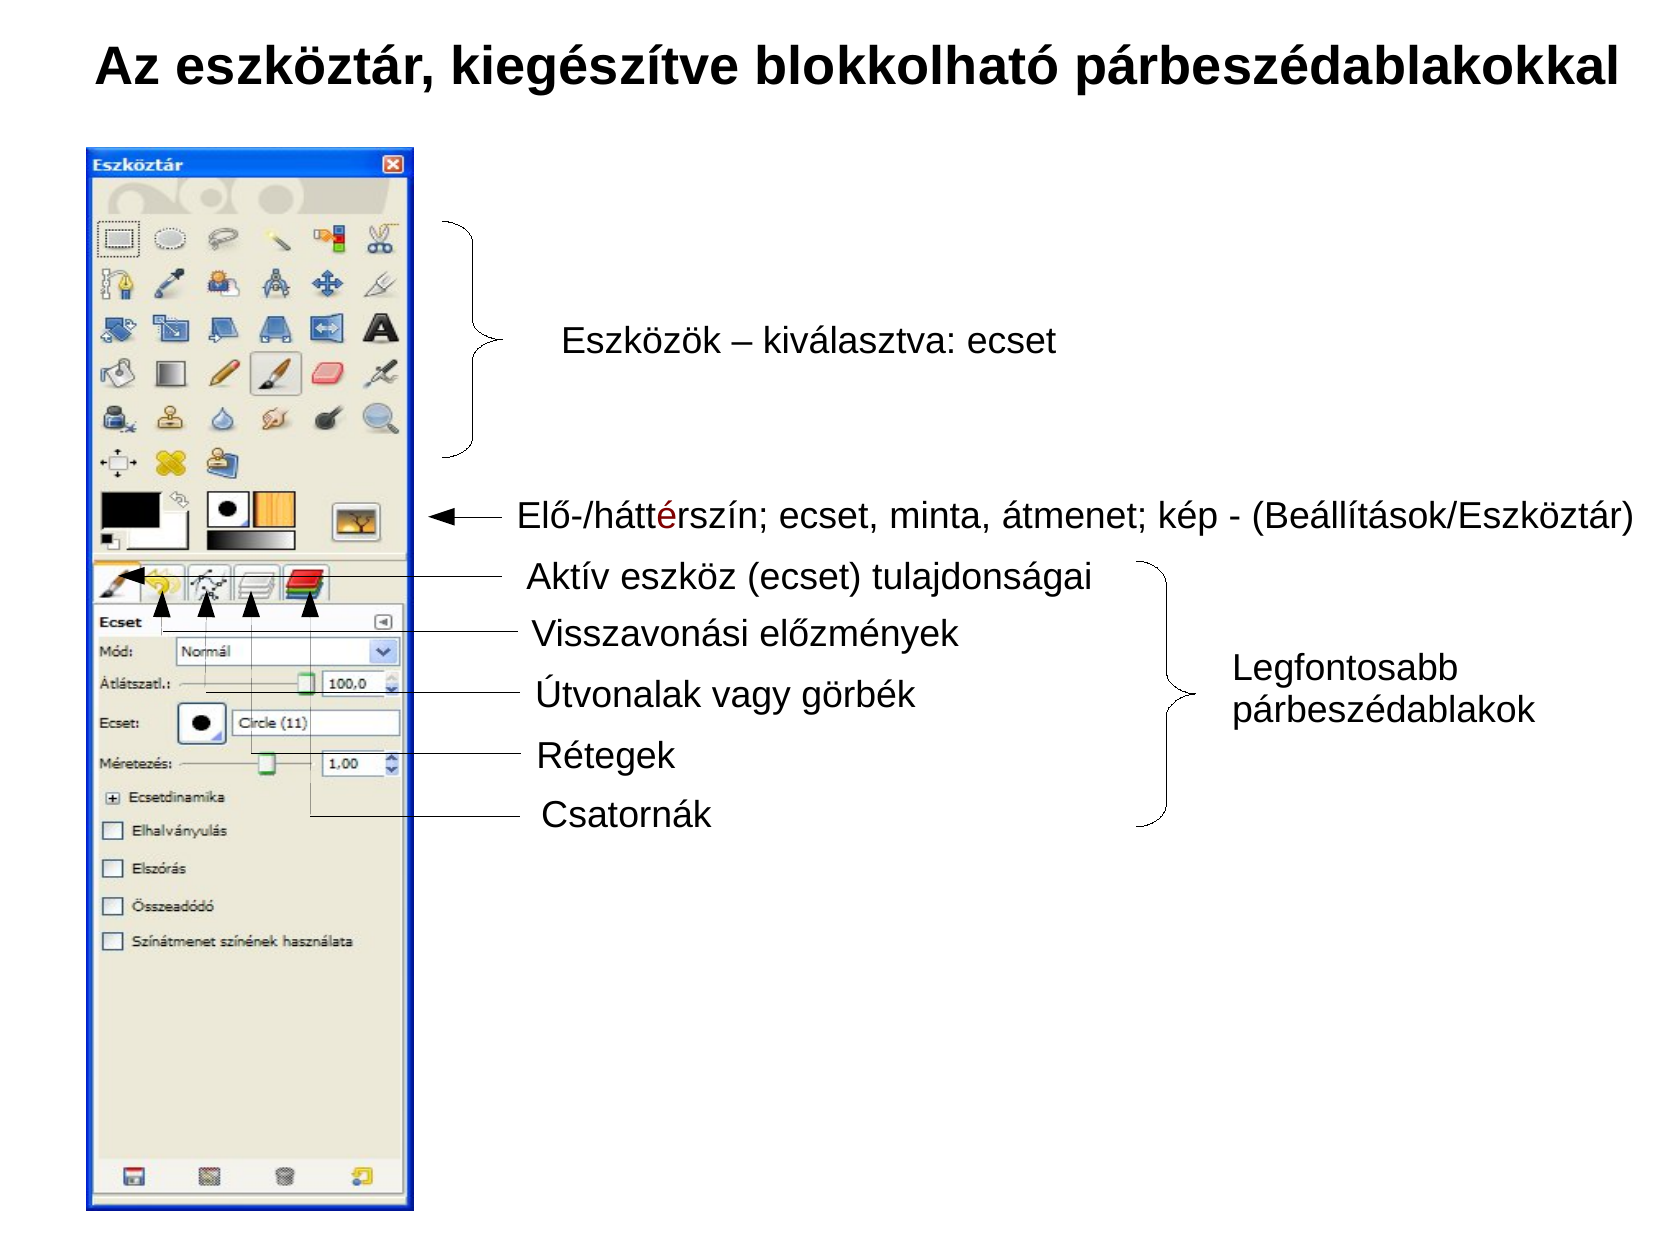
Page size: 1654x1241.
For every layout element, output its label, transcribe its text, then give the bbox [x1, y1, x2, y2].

text_box Az eszköztár, kiegészítve blokkolható párbeszédablakokkal [79, 27, 1638, 105]
text_box Aktív eszköz (ecset) tulajdonságai [511, 548, 1108, 606]
picture [252, 632, 310, 692]
text_box Csatornák [526, 785, 727, 843]
text_box Útvonalak vagy görbék [520, 666, 931, 724]
picture [311, 632, 414, 692]
text_box Eszközök – kiválasztva: ecset [546, 312, 1072, 370]
text_box Rétegek [521, 726, 691, 784]
picture [252, 693, 310, 753]
text_box Visszavonási előzmények [516, 605, 974, 663]
text_box Elő-/háttérszín; ecset, minta, átmenet; kép - (Beállítások/Eszköztár) [501, 487, 1651, 545]
text_box Legfontosabb párbeszédablakok [1217, 639, 1551, 739]
picture [311, 693, 414, 753]
picture [86, 147, 414, 1211]
